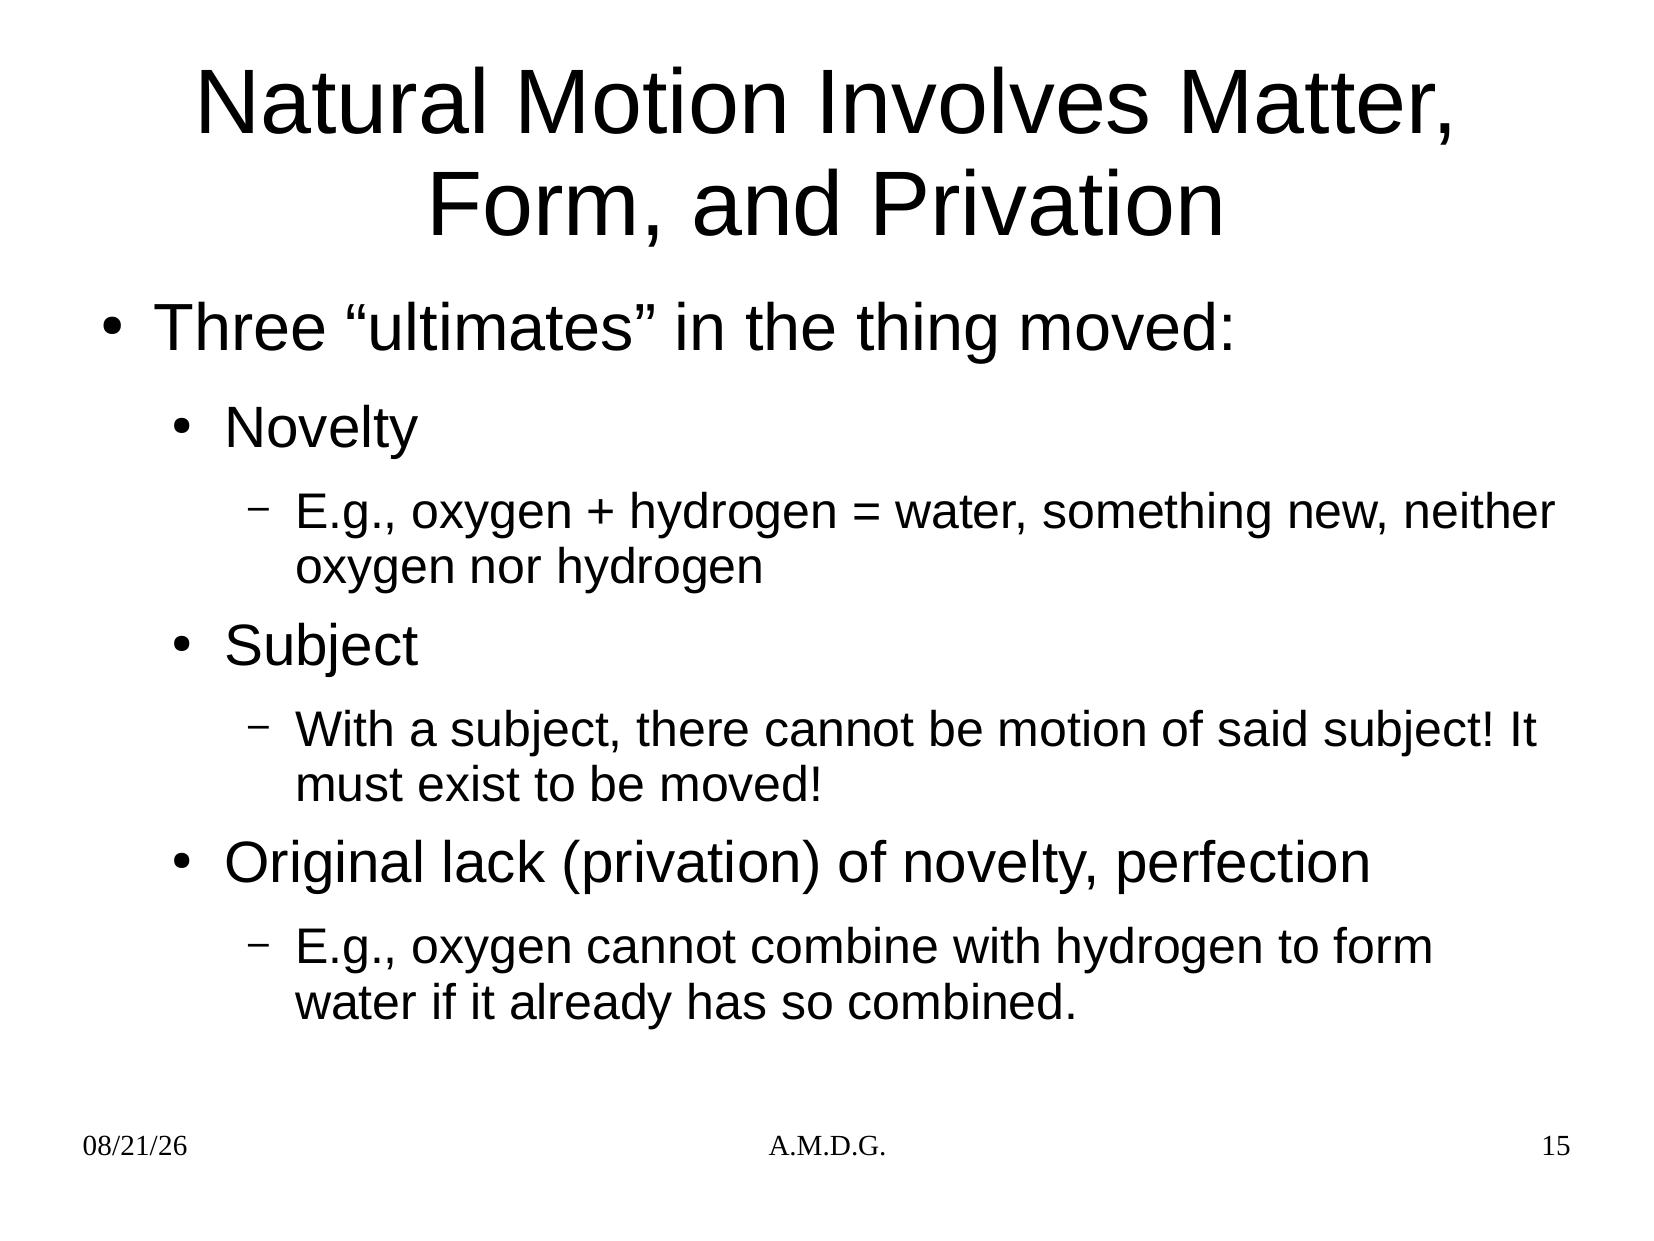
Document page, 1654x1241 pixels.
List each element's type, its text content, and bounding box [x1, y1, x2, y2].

title Natural Motion Involves Matter, Form, and Privation [82, 49, 1571, 257]
list Three “ultimates” in the thing moved: Novelty E.g., oxygen + hydrogen = water, something new, neither oxygen nor hydrogen Subject With a subject, there cannot be motion of said subject! It must exist to be moved! Original lack (privation) of novelty, perfection E.g., oxygen cannot combine with hydrogen to form water if it already has so combined. [82, 290, 1571, 1109]
